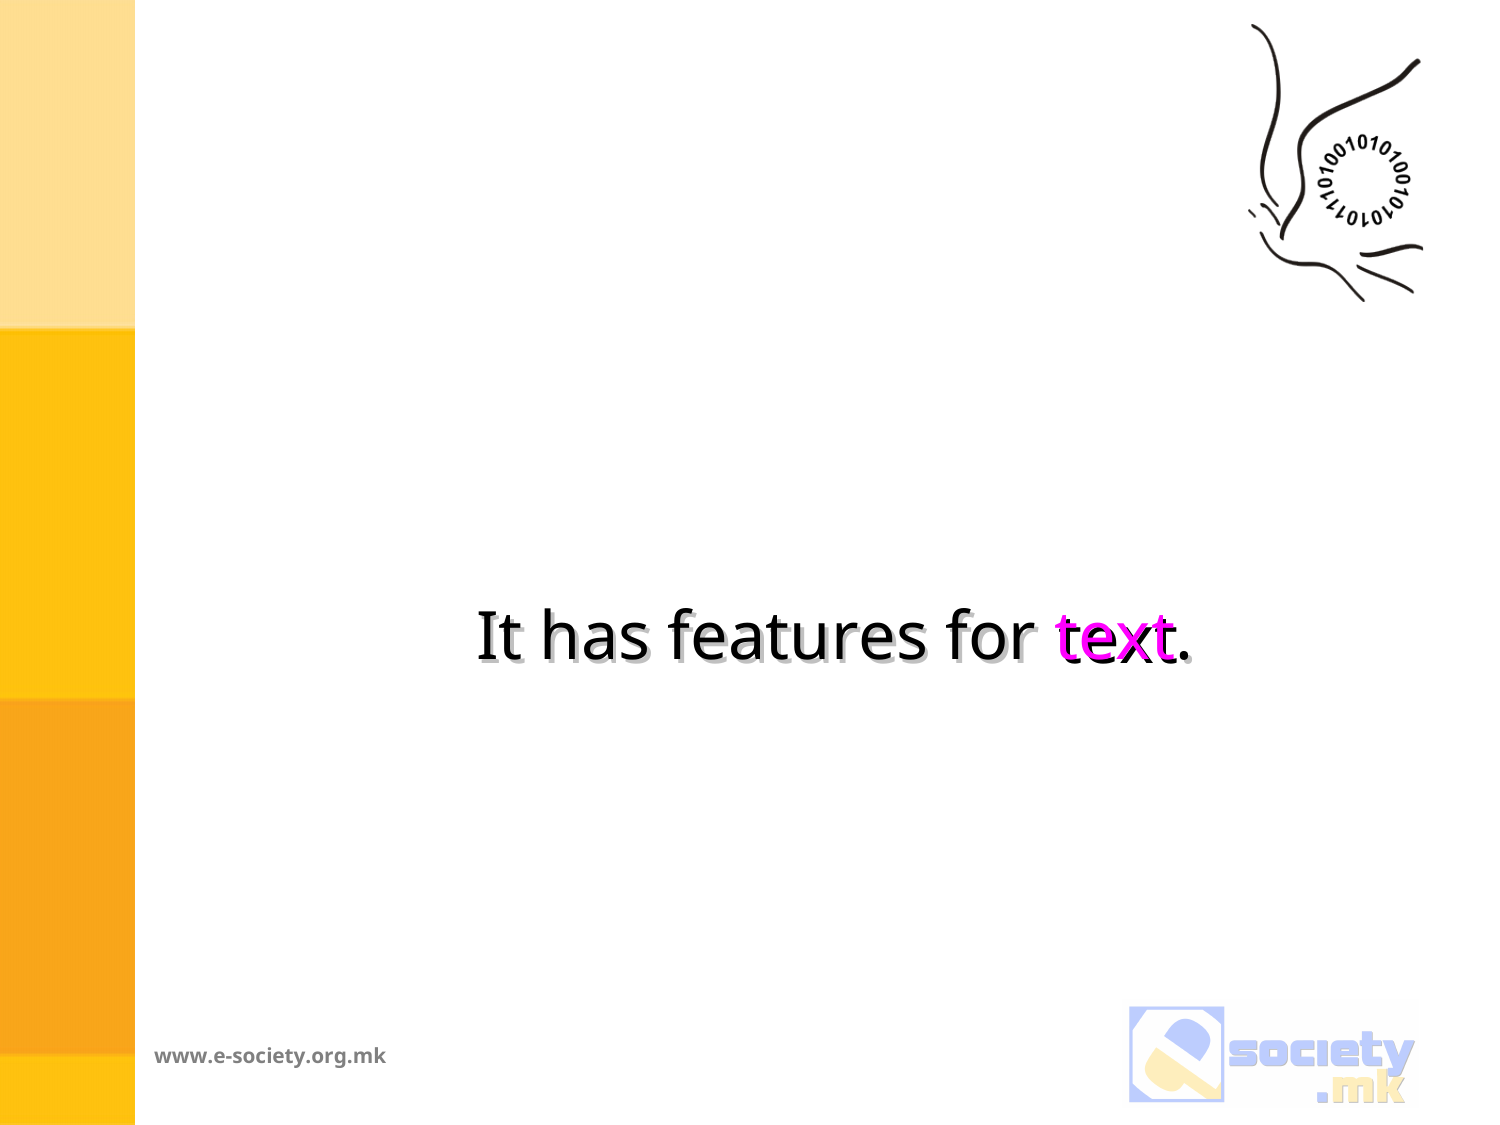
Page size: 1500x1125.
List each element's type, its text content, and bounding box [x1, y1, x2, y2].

picture [1248, 24, 1424, 262]
subtitle It has features for text. [169, 262, 1425, 1006]
picture [0, 0, 135, 1125]
